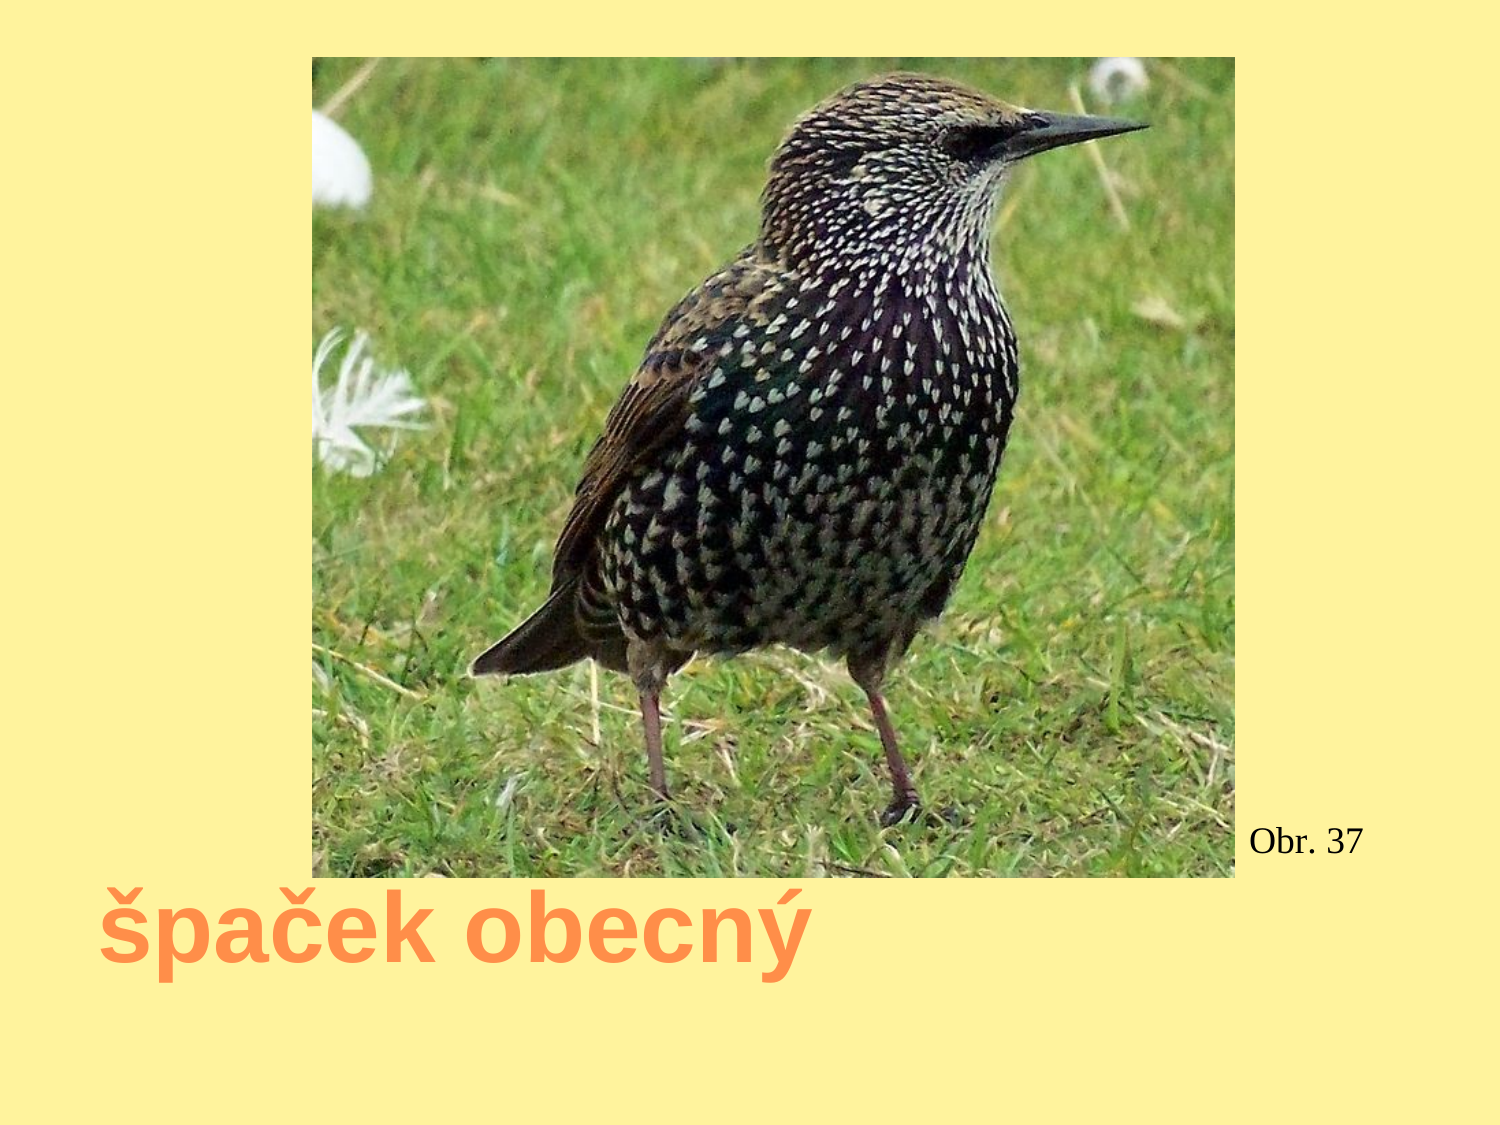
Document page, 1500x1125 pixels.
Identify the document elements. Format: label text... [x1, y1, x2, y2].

picture [312, 57, 1235, 878]
text_box Obr. 37 [1234, 808, 1424, 870]
title špaček obecný [82, 817, 1426, 991]
